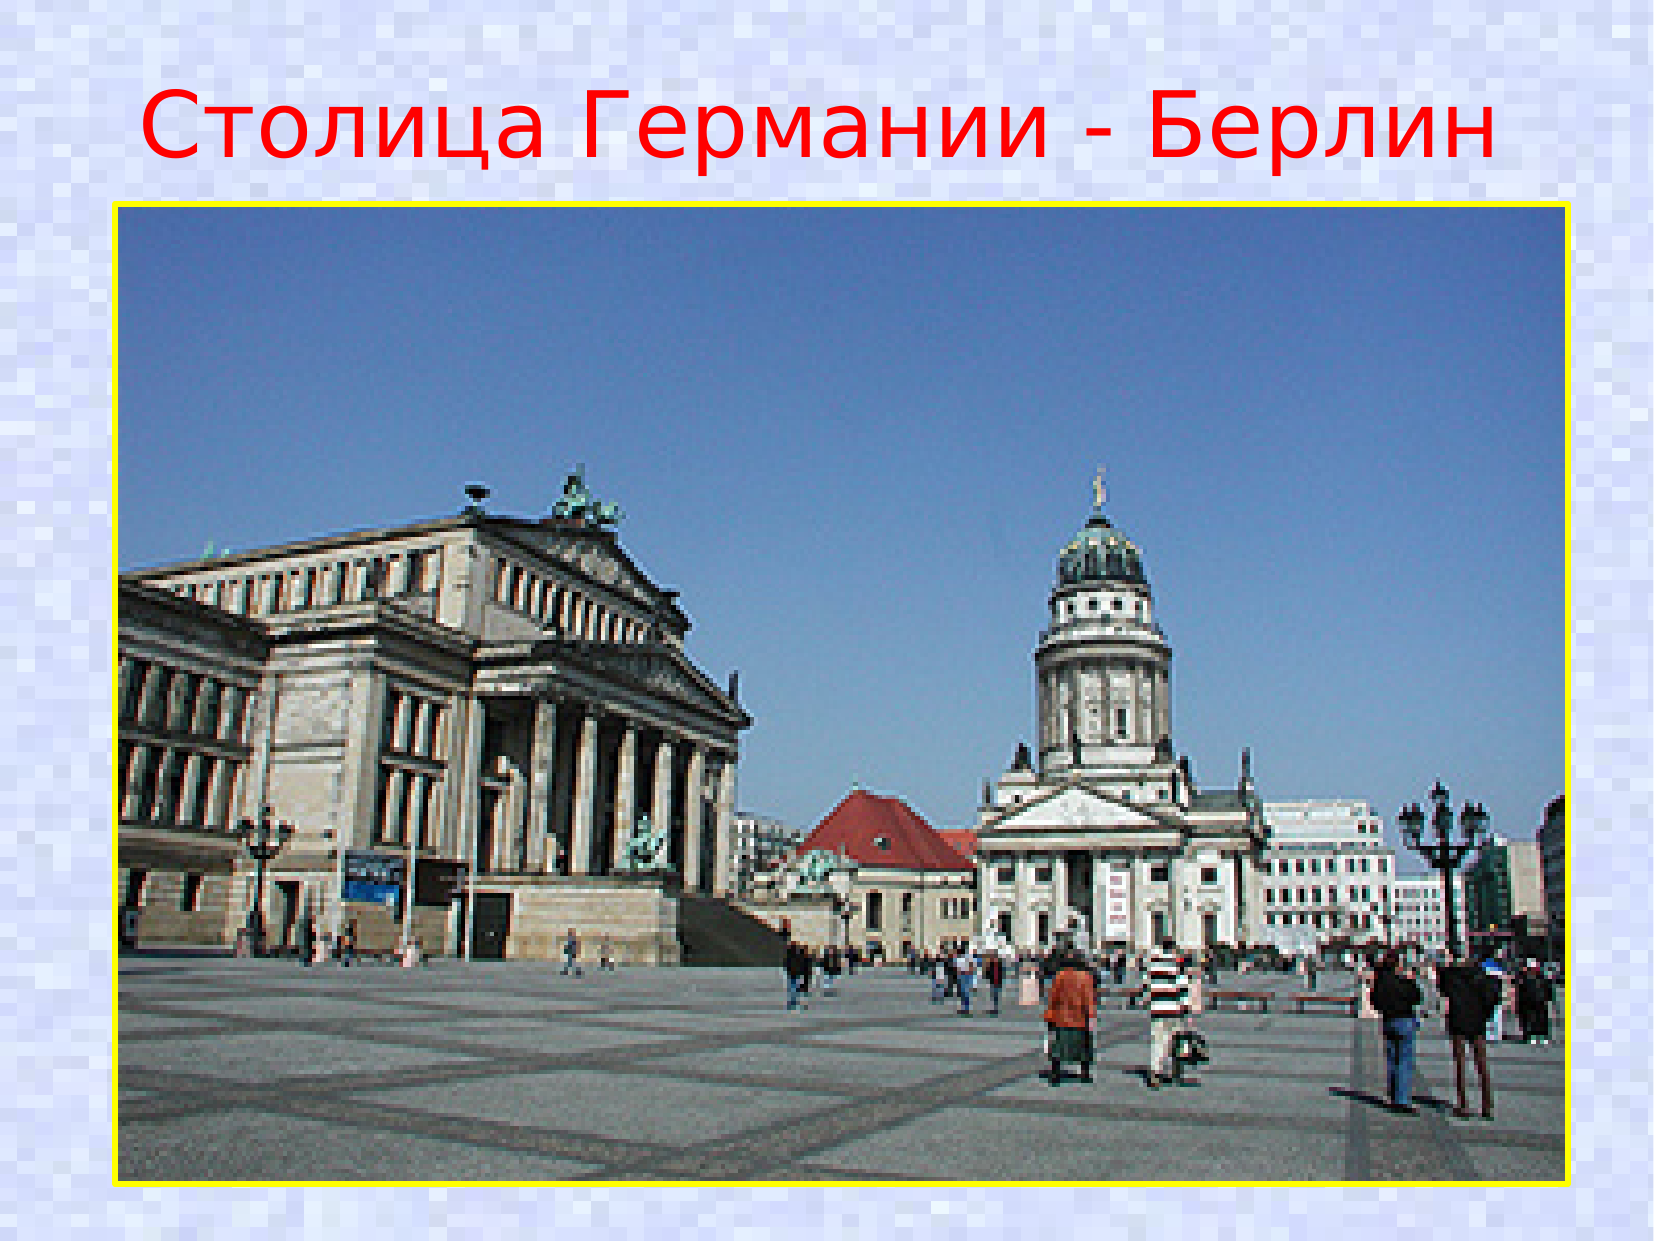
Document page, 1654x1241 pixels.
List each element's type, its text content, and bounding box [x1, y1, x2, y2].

picture [0, 0, 1654, 1241]
title Столица Германии - Берлин [76, 29, 1565, 222]
